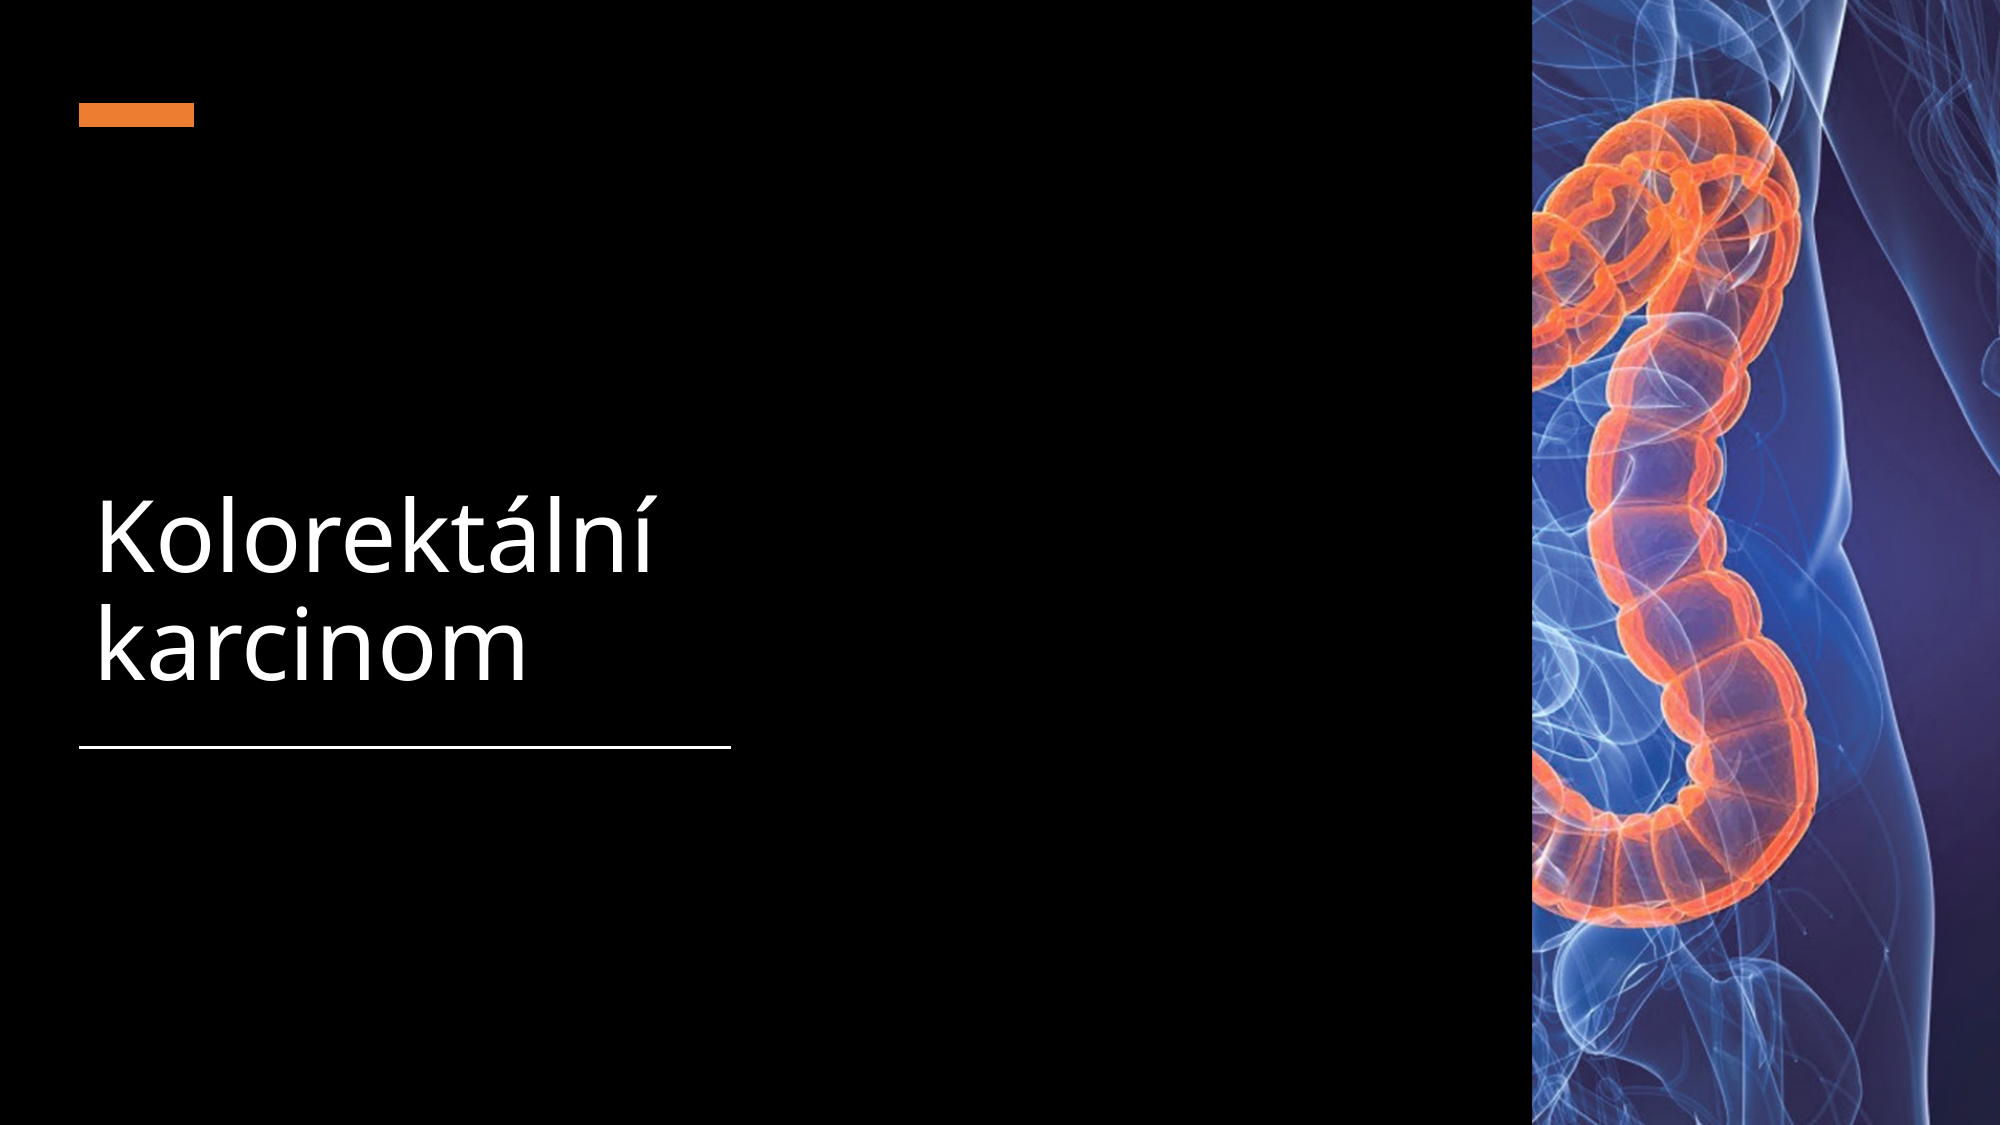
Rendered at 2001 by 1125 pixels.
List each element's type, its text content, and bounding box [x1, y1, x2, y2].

title Kolorektální karcinom [78, 184, 739, 710]
text_box [0, 0, 1532, 1125]
picture [1532, 0, 2000, 1125]
